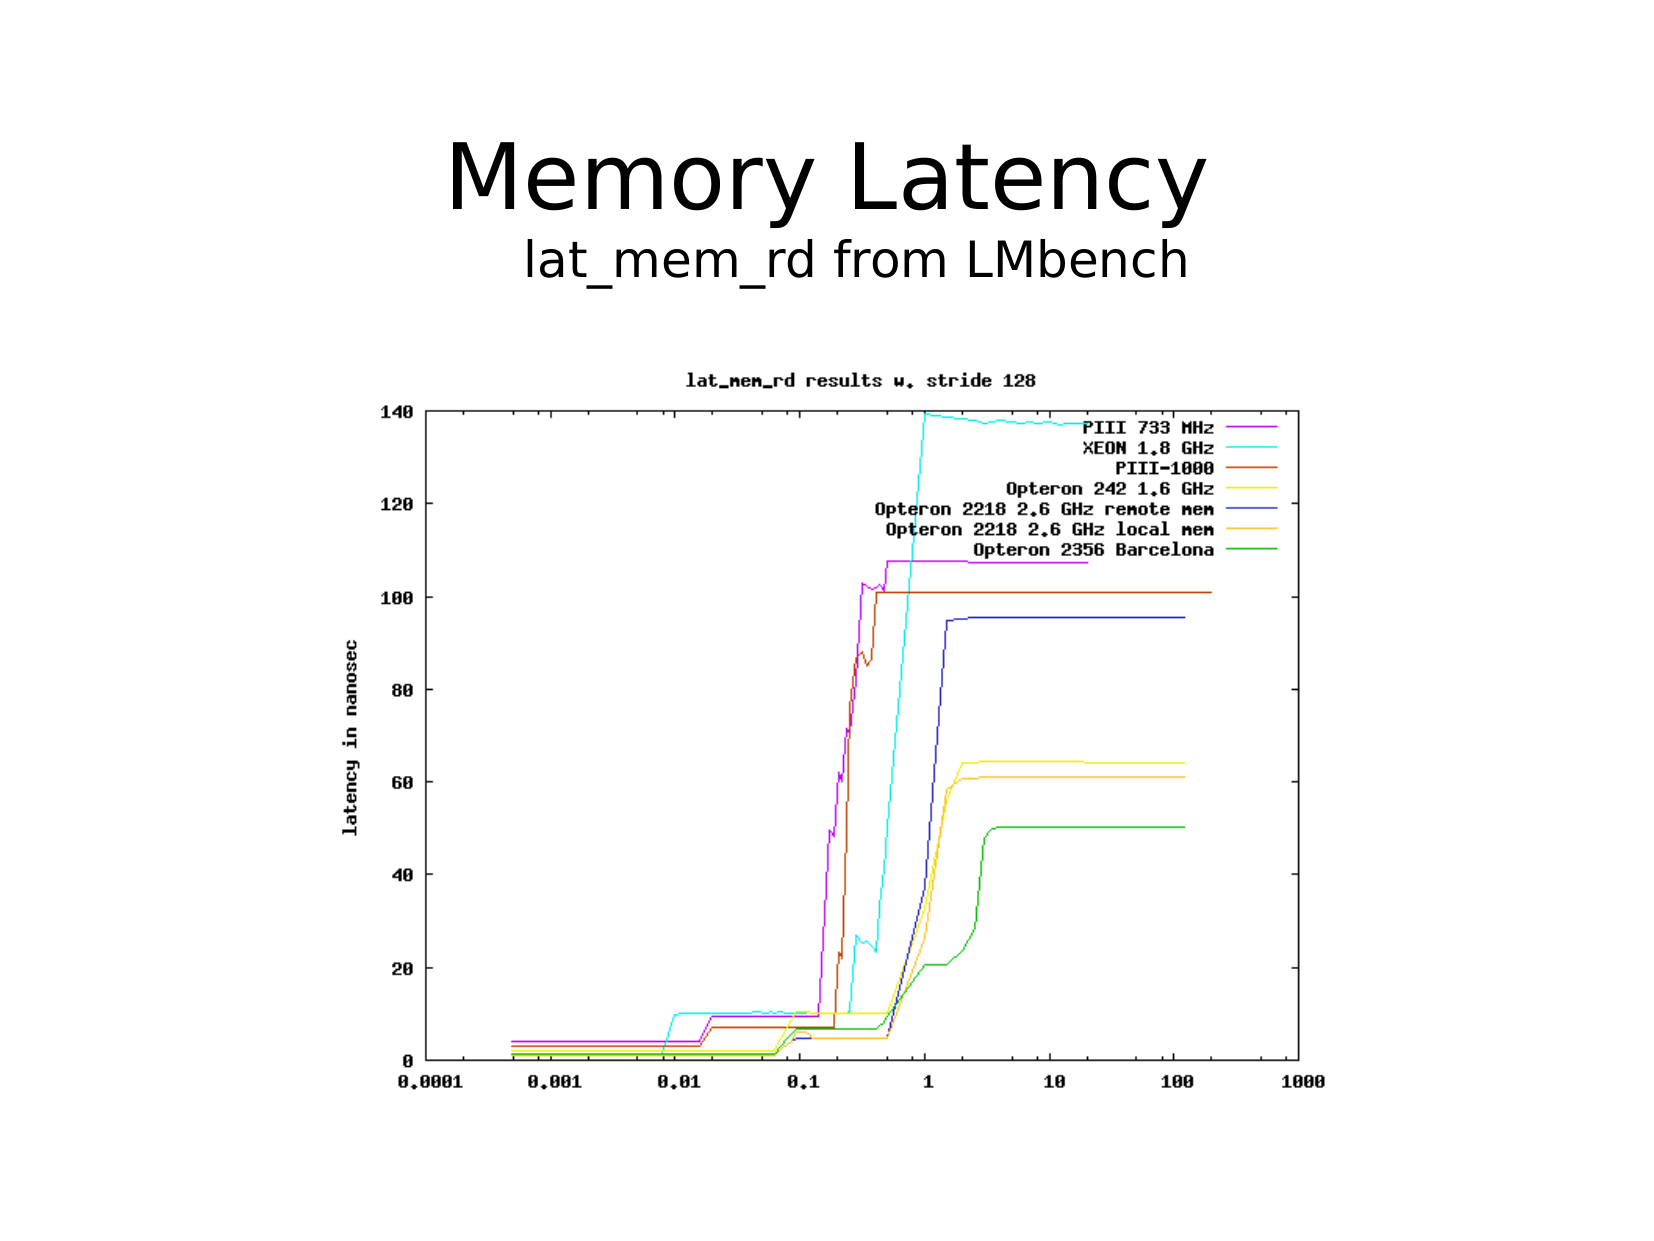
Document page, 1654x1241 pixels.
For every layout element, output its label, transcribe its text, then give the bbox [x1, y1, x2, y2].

title Memory Latency lat_mem_rd from LMbench [121, 102, 1534, 311]
picture [330, 351, 1331, 1102]
